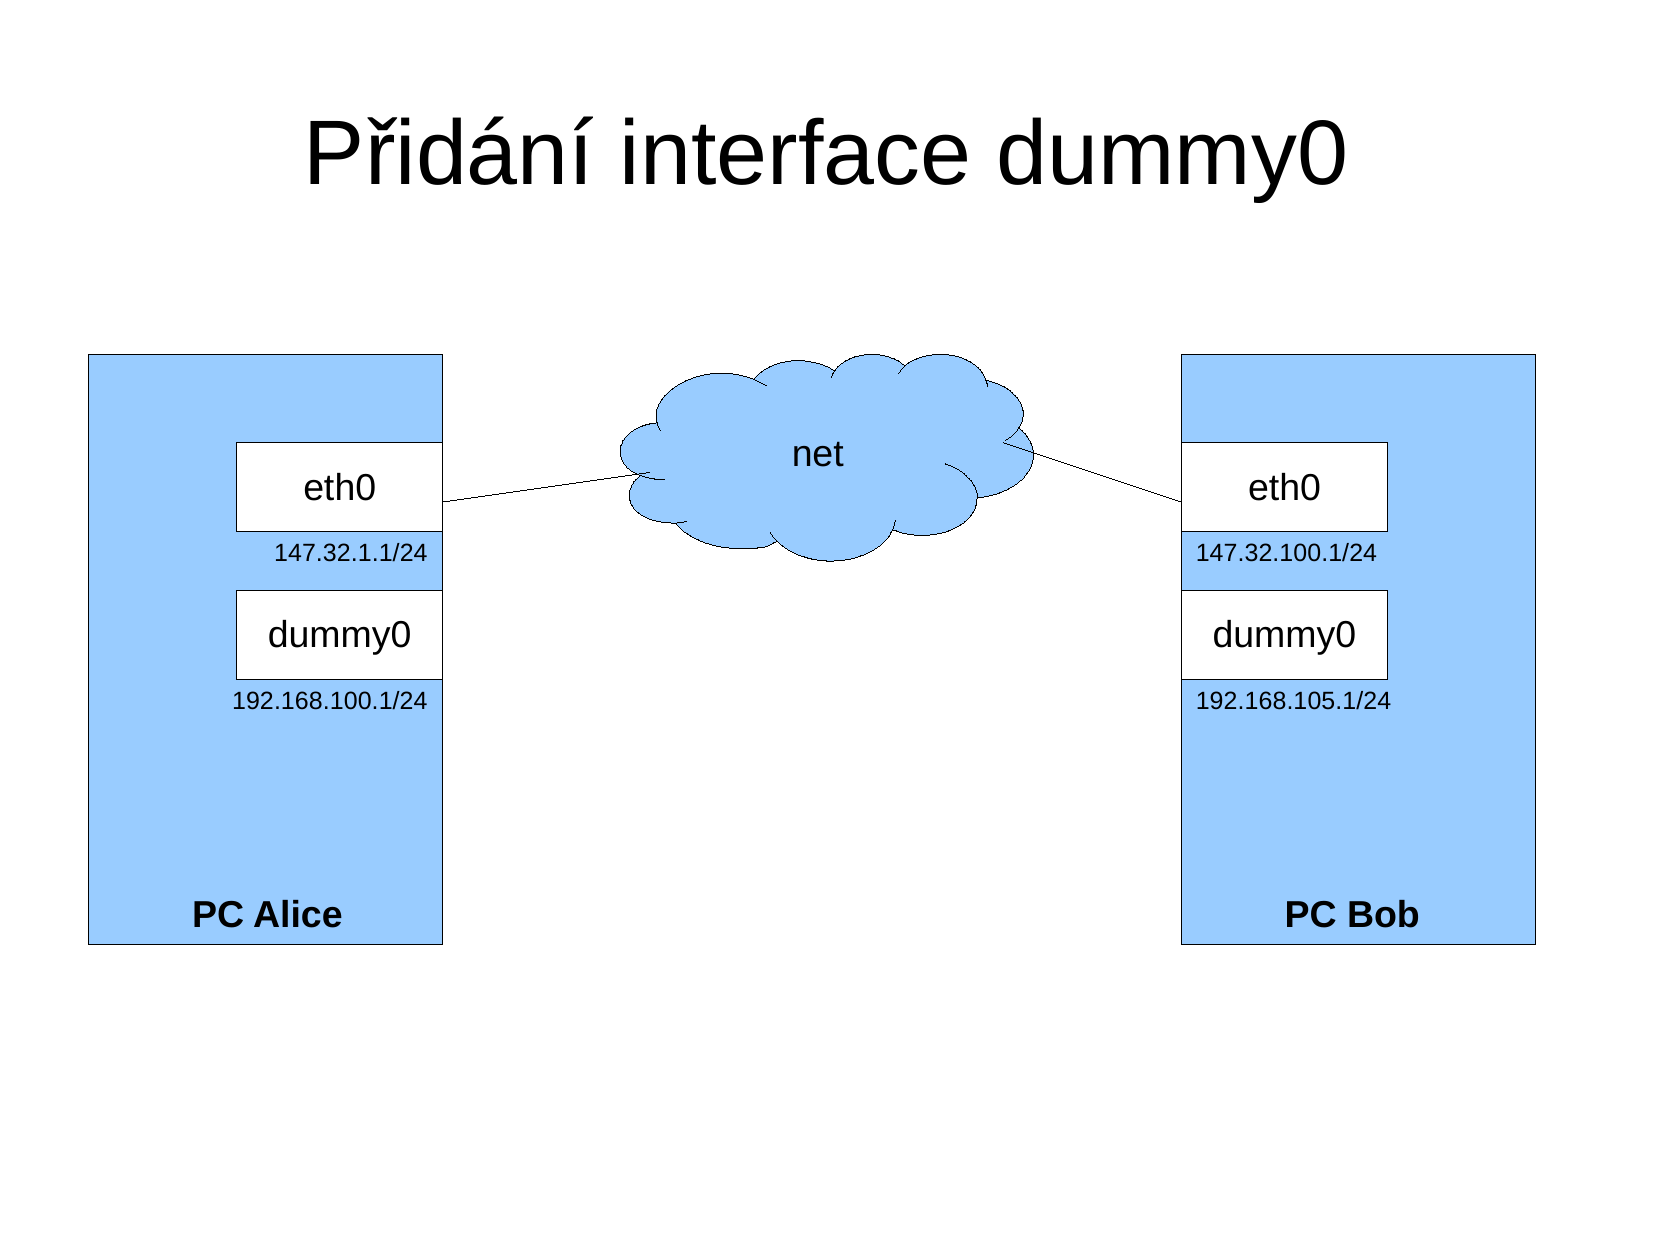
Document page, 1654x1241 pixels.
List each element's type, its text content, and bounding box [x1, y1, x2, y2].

title [82, 56, 1571, 250]
text_box [88, 354, 443, 945]
text_box net [620, 354, 1034, 562]
text_box dummy0 [1181, 590, 1388, 679]
text_box 147.32.1.1/24 [259, 531, 443, 575]
text_box eth0 [1181, 442, 1388, 531]
text_box PC Alice [177, 885, 358, 943]
text_box 147.32.100.1/24 [1181, 531, 1393, 575]
text_box dummy0 [236, 590, 443, 679]
text_box eth0 [236, 442, 443, 532]
text_box [1181, 354, 1536, 945]
text_box 192.168.105.1/24 [1181, 679, 1407, 722]
text_box 192.168.100.1/24 [217, 679, 443, 722]
text_box PC Bob [1269, 885, 1435, 943]
